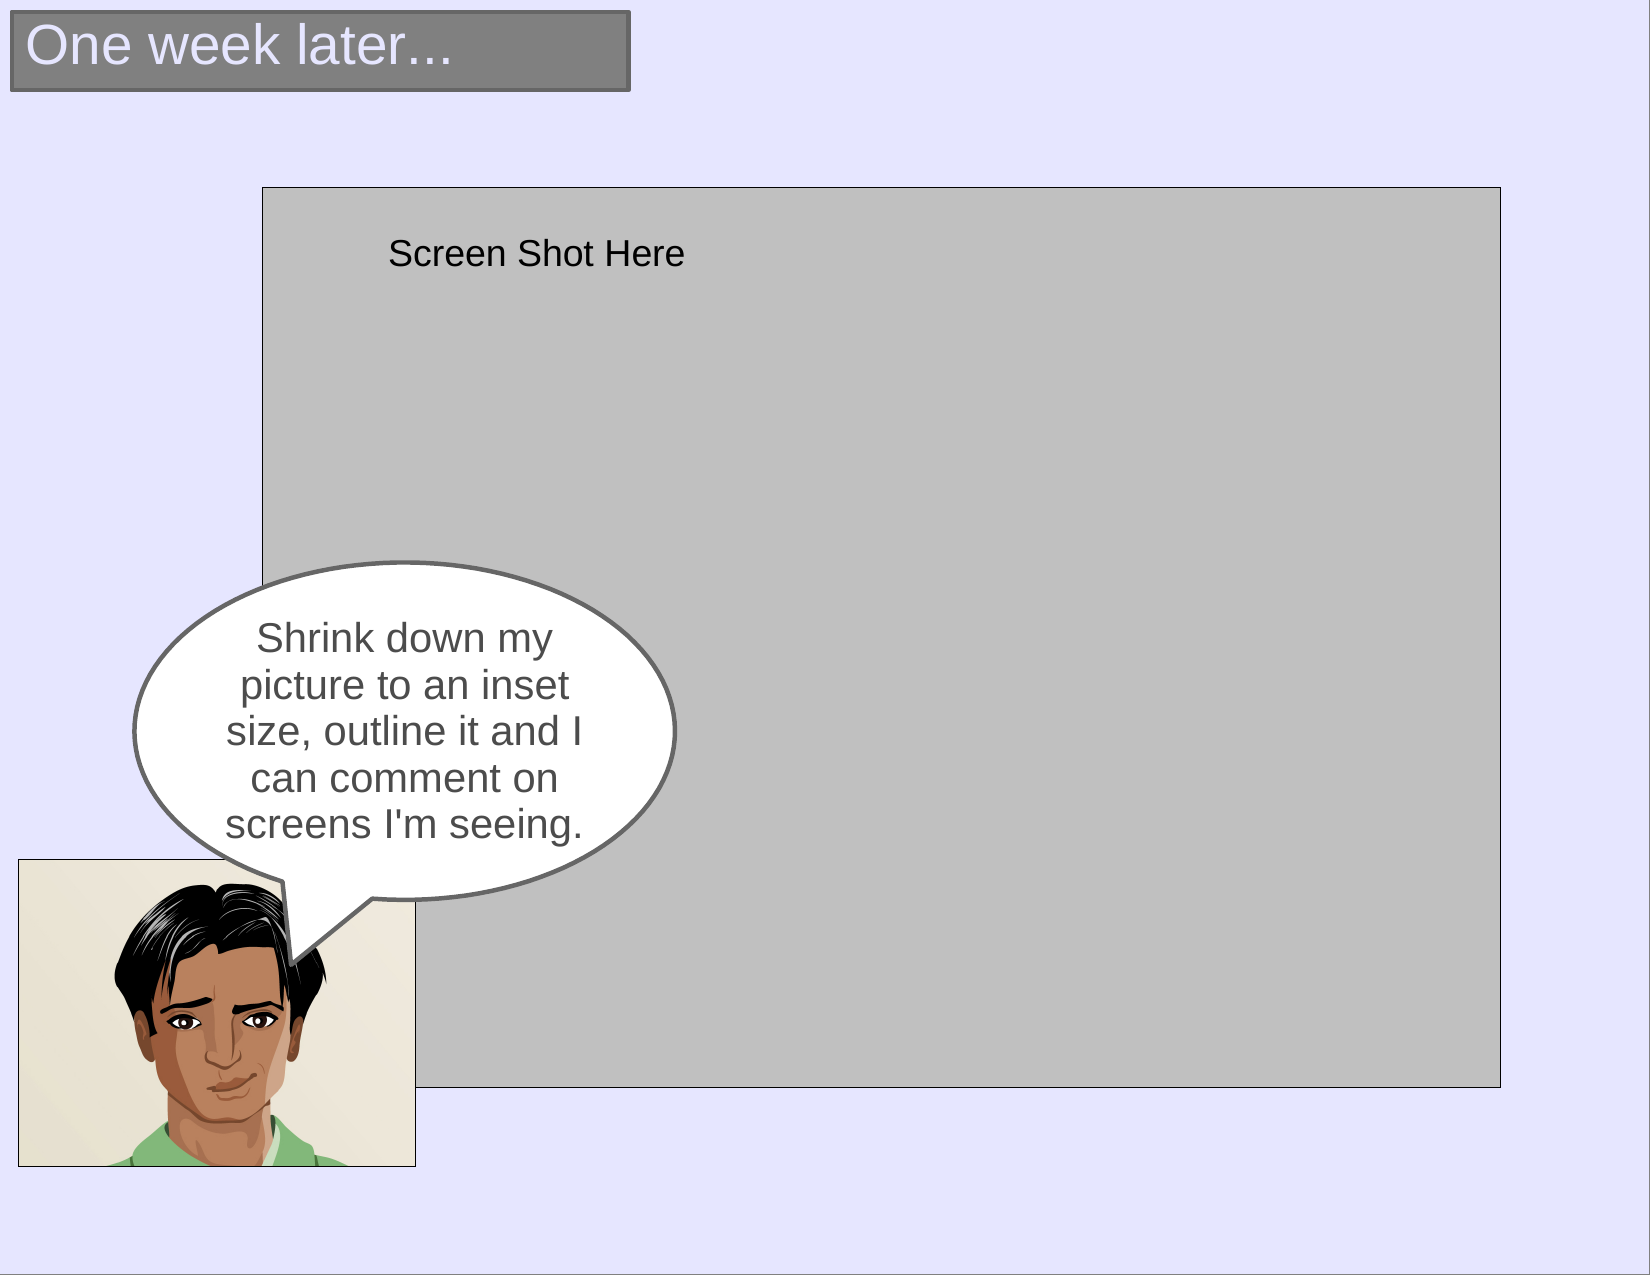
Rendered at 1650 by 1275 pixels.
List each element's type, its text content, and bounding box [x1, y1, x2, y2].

text_box Shrink down my picture to an inset size, outline it and I can comment on screens I'm seeing. [134, 562, 676, 965]
text_box One week later... [11, 11, 629, 91]
text_box [0, 0, 1650, 1275]
picture [18, 859, 416, 1167]
text_box Screen Shot Here [373, 225, 701, 283]
